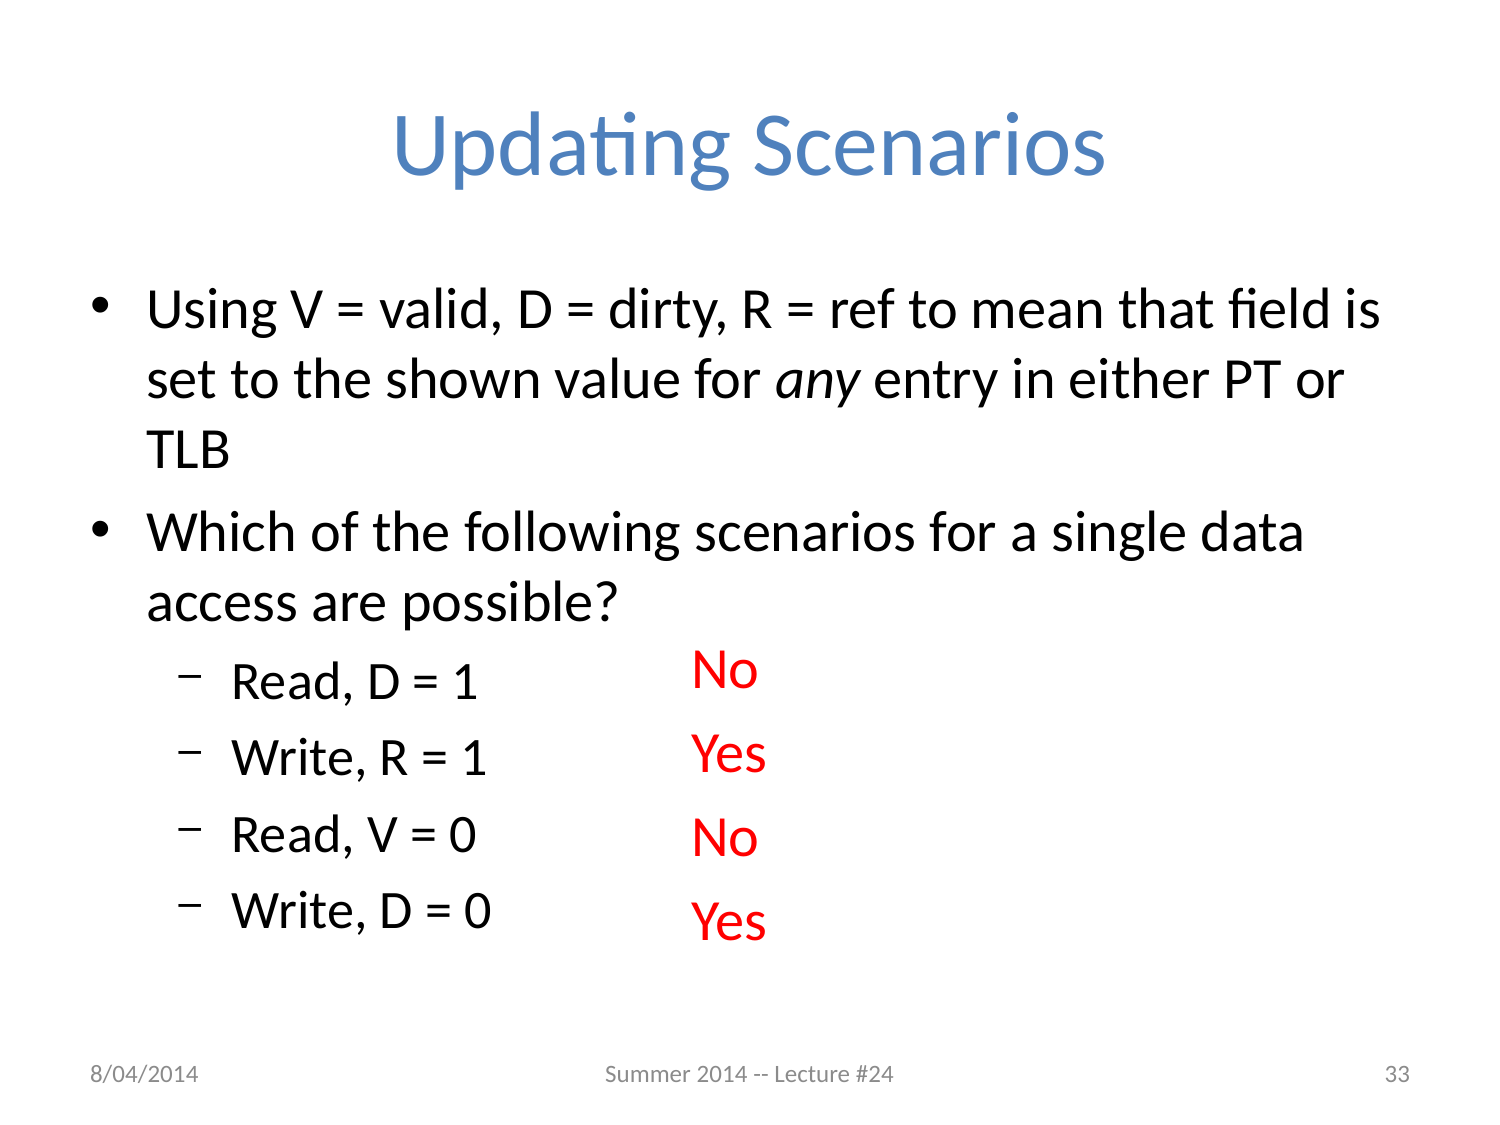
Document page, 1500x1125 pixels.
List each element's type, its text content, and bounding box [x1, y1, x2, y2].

list Using V = valid, D = dirty, R = ref to mean that field is set to the shown value for any entry in either PT or TLB Which of the following scenarios for a single data access are possible? Read, D = 1 Write, R = 1 Read, V = 0 Write, D = 0 [75, 262, 1425, 1073]
slide_number <number> [1074, 1042, 1425, 1103]
text_box No Yes No Yes [676, 623, 810, 961]
footer Summer 2014 -- Lecture #24 [512, 1042, 988, 1103]
title Updating Scenarios [75, 45, 1425, 233]
slide_number 8/04/2014 [75, 1042, 425, 1103]
